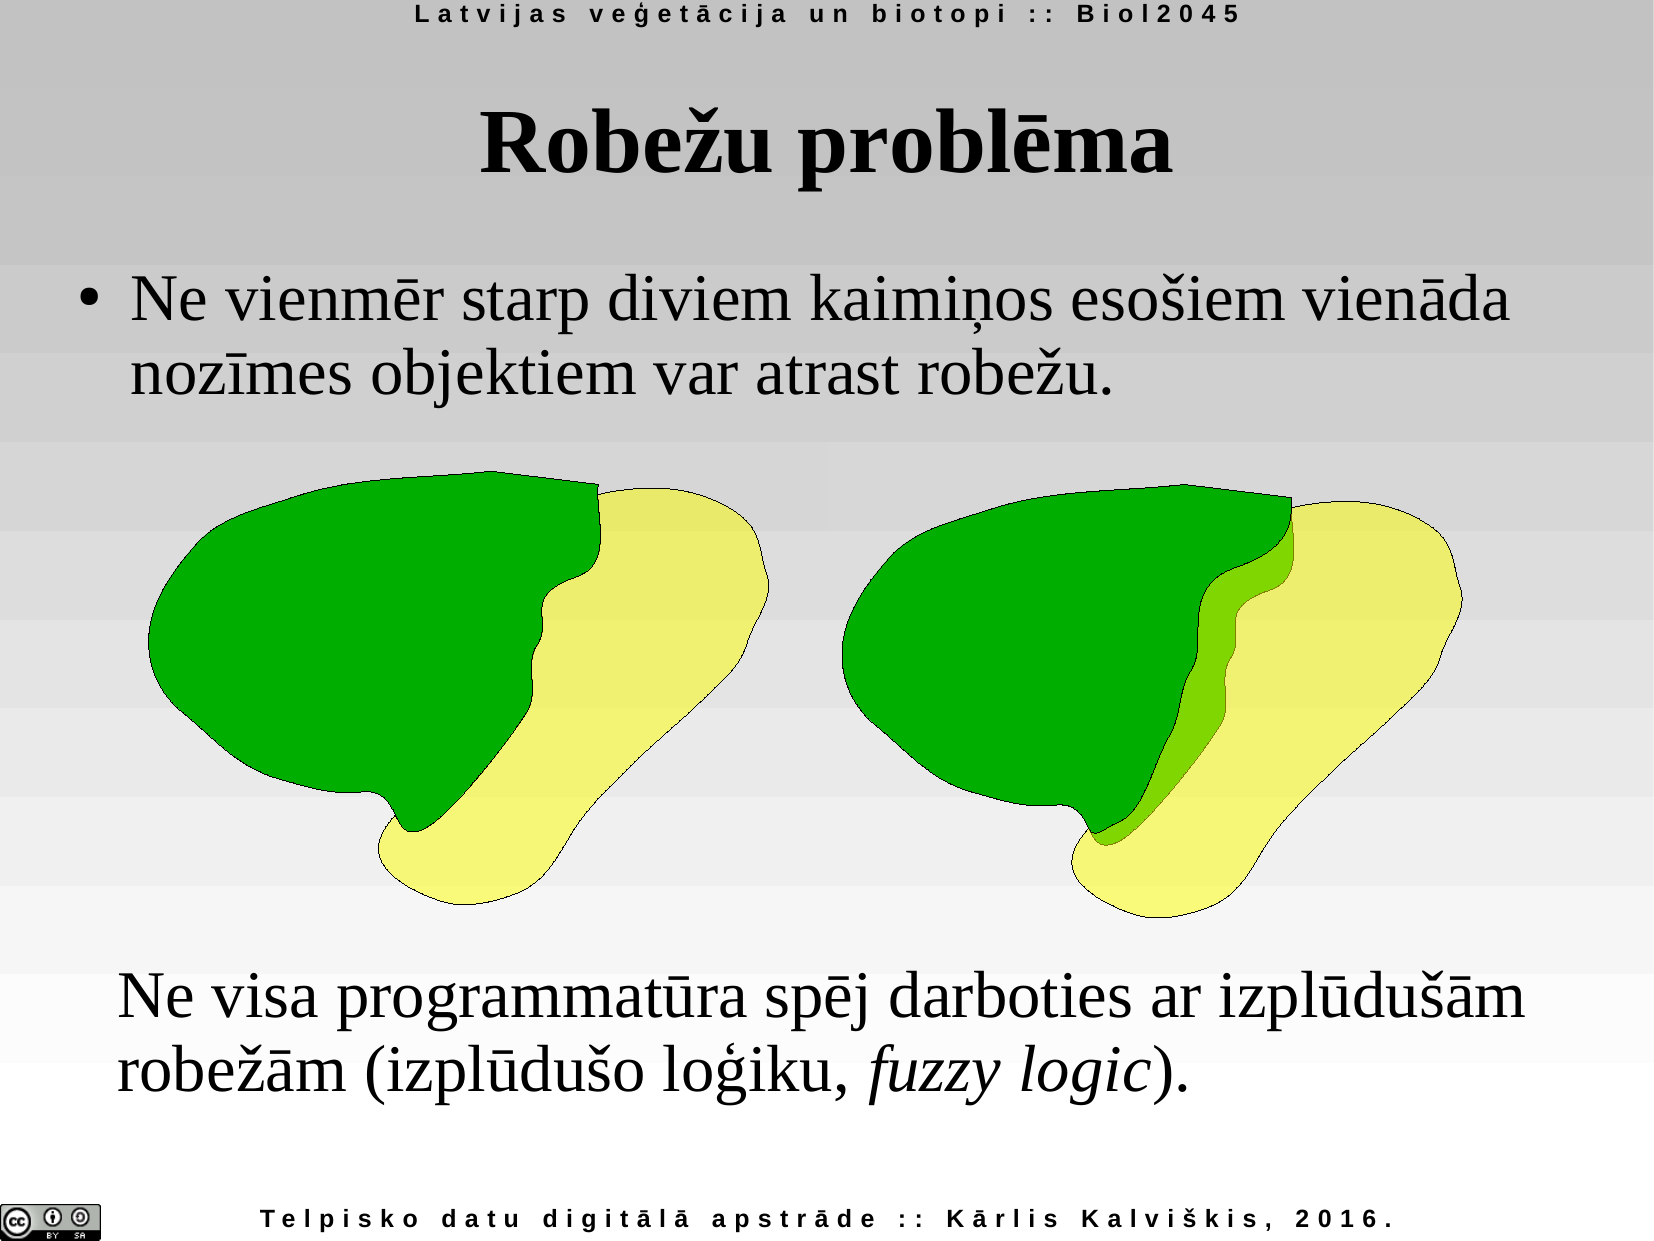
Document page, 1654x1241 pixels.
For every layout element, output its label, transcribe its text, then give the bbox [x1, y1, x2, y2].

text_box [148, 471, 769, 905]
list Ne vienmēr starp diviem kaimiņos esošiem vienāda nozīmes objektiem var atrast robežu. [59, 261, 1596, 1175]
text_box [842, 484, 1463, 918]
title Robežu problēma [59, 37, 1596, 246]
picture [0, 0, 1654, 1241]
text_box Ne visa programmatūra spēj darboties ar izplūdušām robežām (izplūdušo loģiku, fuzzy logic). [117, 958, 1590, 1107]
